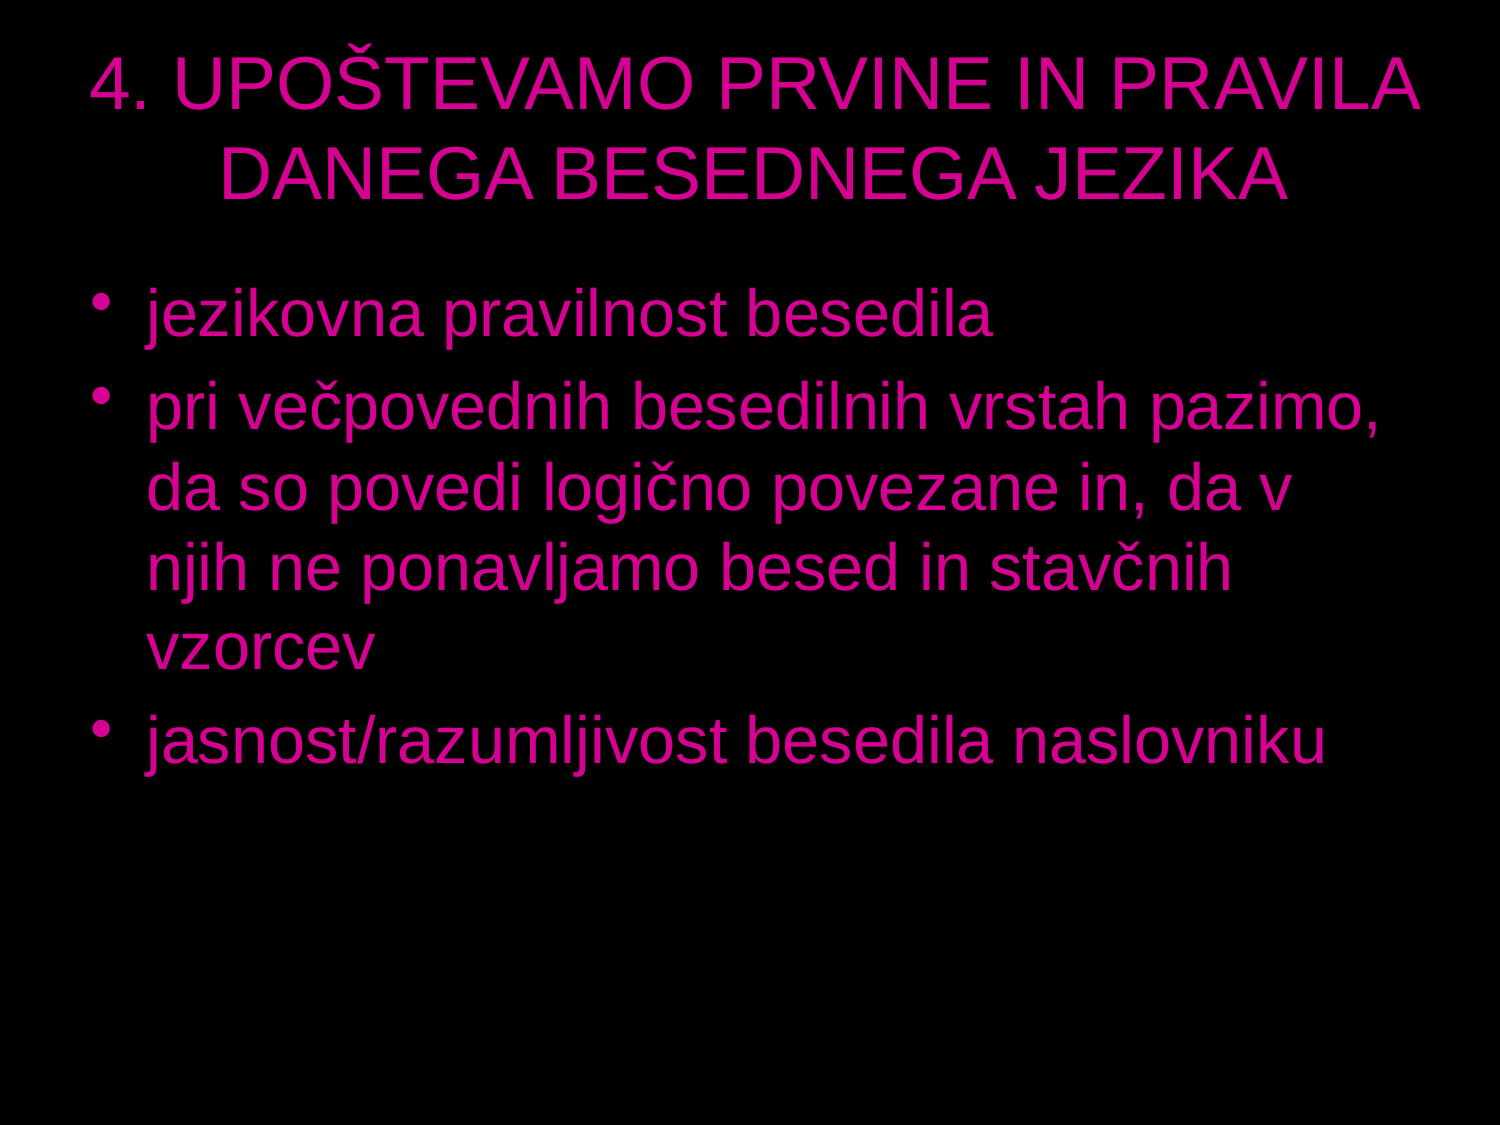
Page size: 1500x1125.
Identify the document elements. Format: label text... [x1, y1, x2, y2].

list jezikovna pravilnost besedila pri večpovednih besedilnih vrstah pazimo, da so povedi logično povezane in, da v njih ne ponavljamo besed in stavčnih vzorcev jasnost/razumljivost besedila naslovniku [75, 262, 1425, 1005]
title 4. UPOŠTEVAMO PRVINE IN PRAVILA DANEGA BESEDNEGA JEZIKA [41, 31, 1467, 219]
